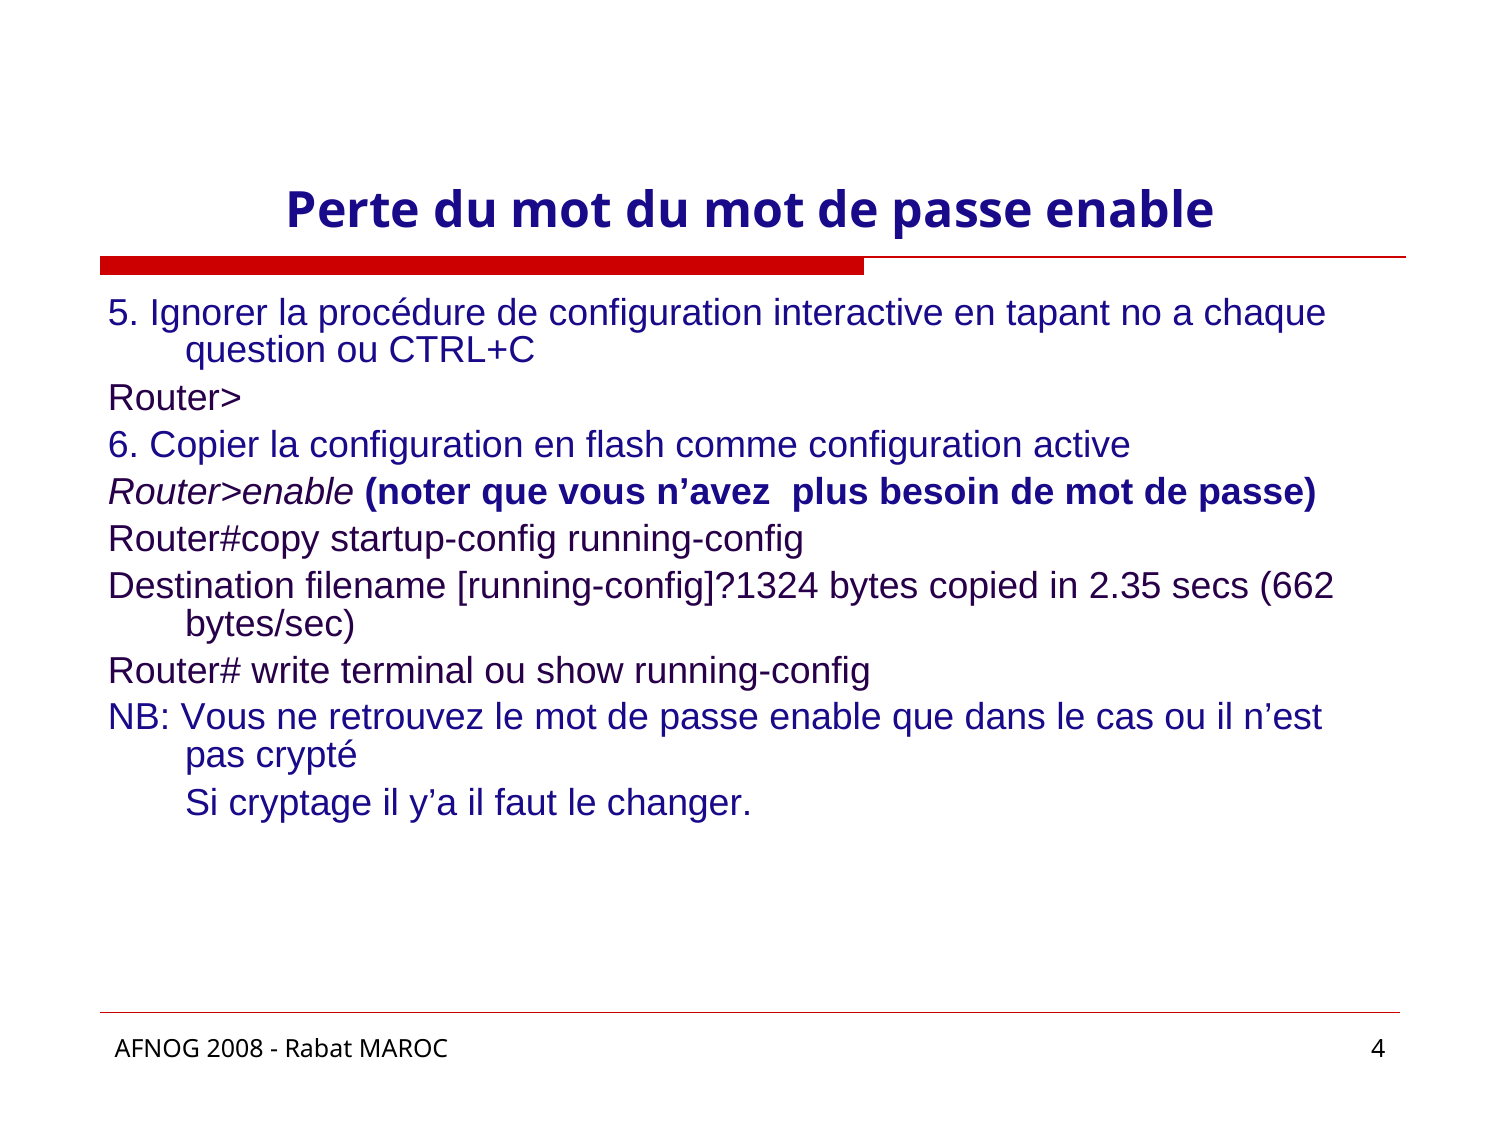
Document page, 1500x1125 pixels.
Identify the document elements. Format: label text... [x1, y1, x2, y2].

title Perte du mot du mot de passe enable [94, 49, 1407, 250]
text_box <number> [1074, 1024, 1401, 1103]
text_box AFNOG 2008 - Rabat MAROC [99, 1024, 528, 1103]
list 5. Ignorer la procédure de configuration interactive en tapant no a chaque question ou CTRL+C Router> 6. Copier la configuration en flash comme configuration active Router>enable (noter que vous n’avez plus besoin de mot de passe) Router#copy startup-config running-config Destination filename [running-config]?1324 bytes copied in 2.35 secs (662 bytes/sec) Router# write terminal ou show running-config NB: Vous ne retrouvez le mot de passe enable que dans le cas ou il n’est pas crypté Si cryptage il y’a il faut le changer. [92, 287, 1406, 988]
